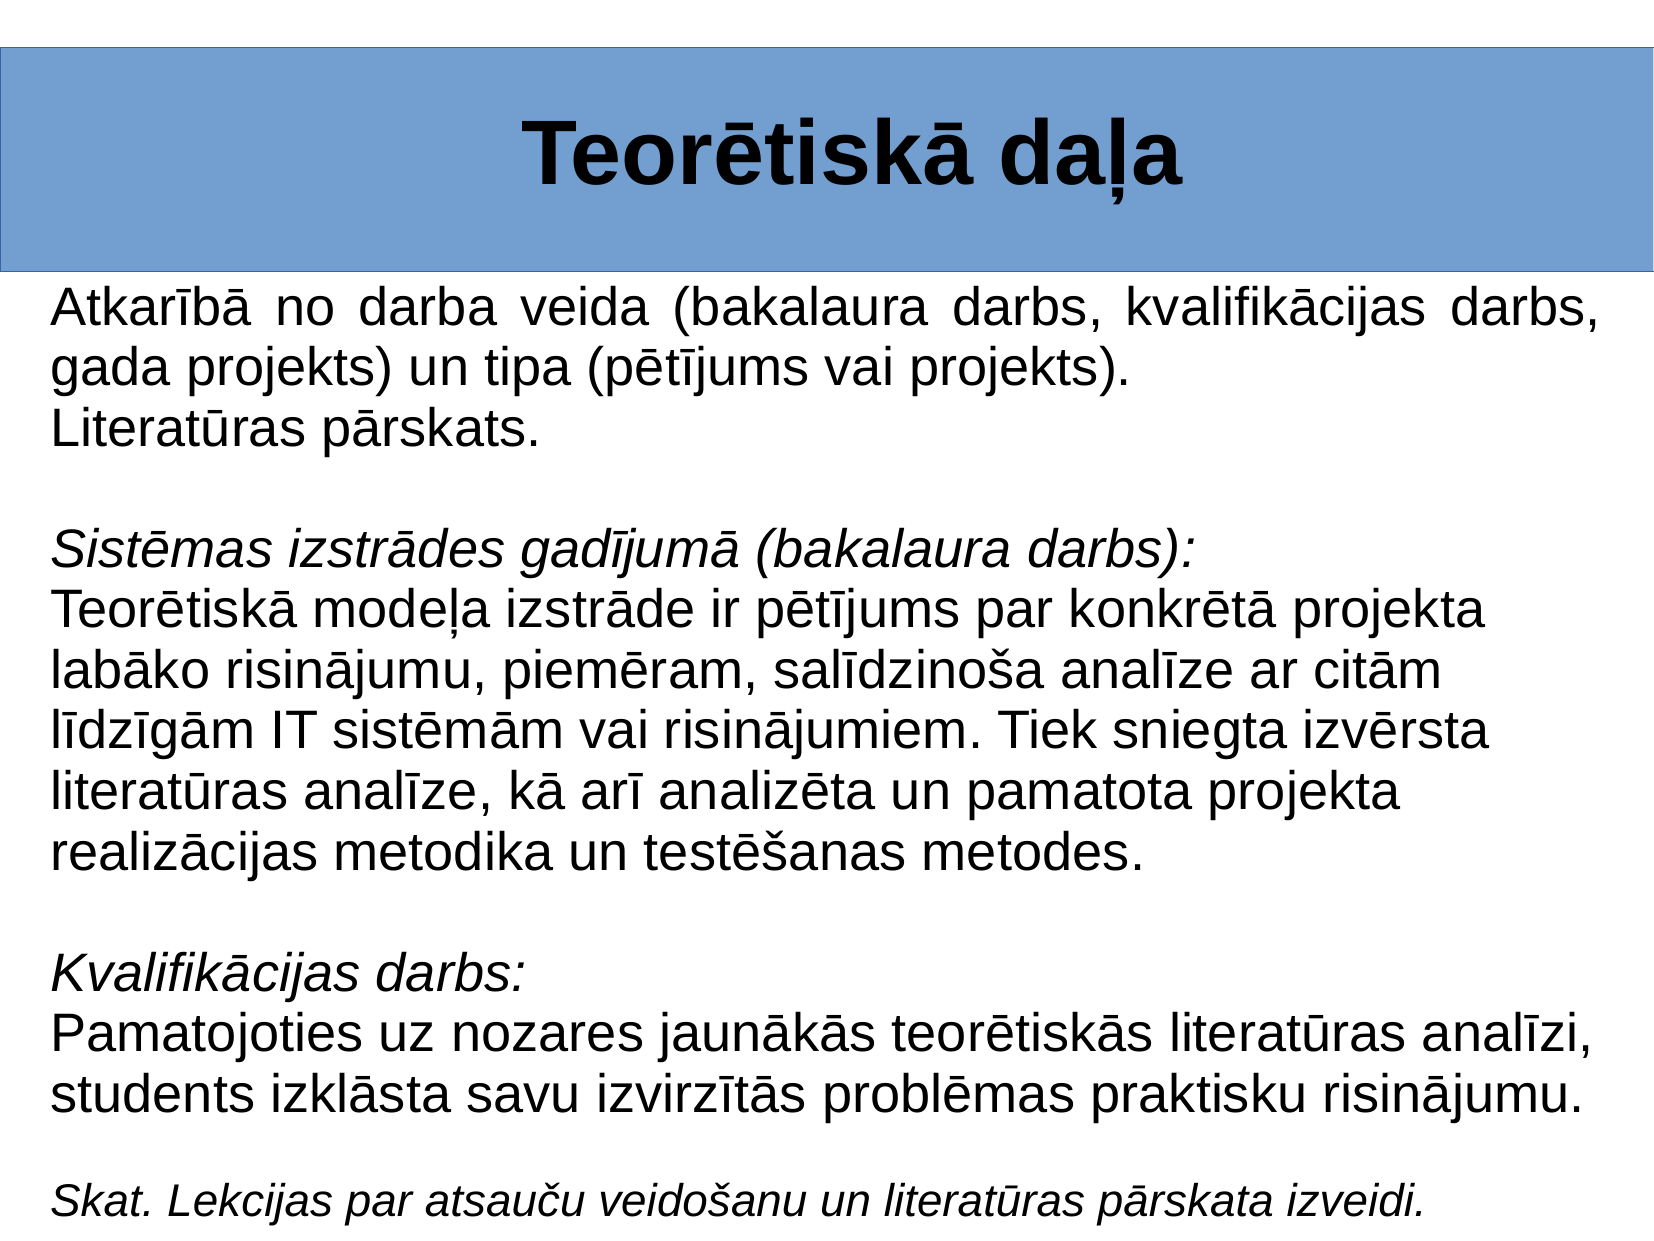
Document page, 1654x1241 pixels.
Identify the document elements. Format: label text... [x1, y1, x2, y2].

title Teorētiskā daļa [82, 49, 1571, 257]
text_box Atkarībā no darba veida (bakalaura darbs, kvalifikācijas darbs, gada projekts) un tipa (pētījums vai projekts). Literatūras pārskats. Sistēmas izstrādes gadījumā (bakalaura darbs): Teorētiskā modeļa izstrāde ir pētījums par konkrētā projekta labāko risinājumu, piemēram, salīdzinoša analīze ar citām līdzīgām IT sistēmām vai risinājumiem. Tiek sniegta izvērsta literatūras analīze, kā arī analizēta un pamatota projekta realizācijas metodika un testēšanas metodes. Kvalifikācijas darbs: Pamatojoties uz nozares jaunākās teorētiskās literatūras analīzi, students izklāsta savu izvirzītās problēmas praktisku risinājumu. Skat. Lekcijas par atsauču veidošanu un literatūras pārskata izveidi. [35, 268, 1619, 1238]
text_box [0, 47, 1654, 272]
